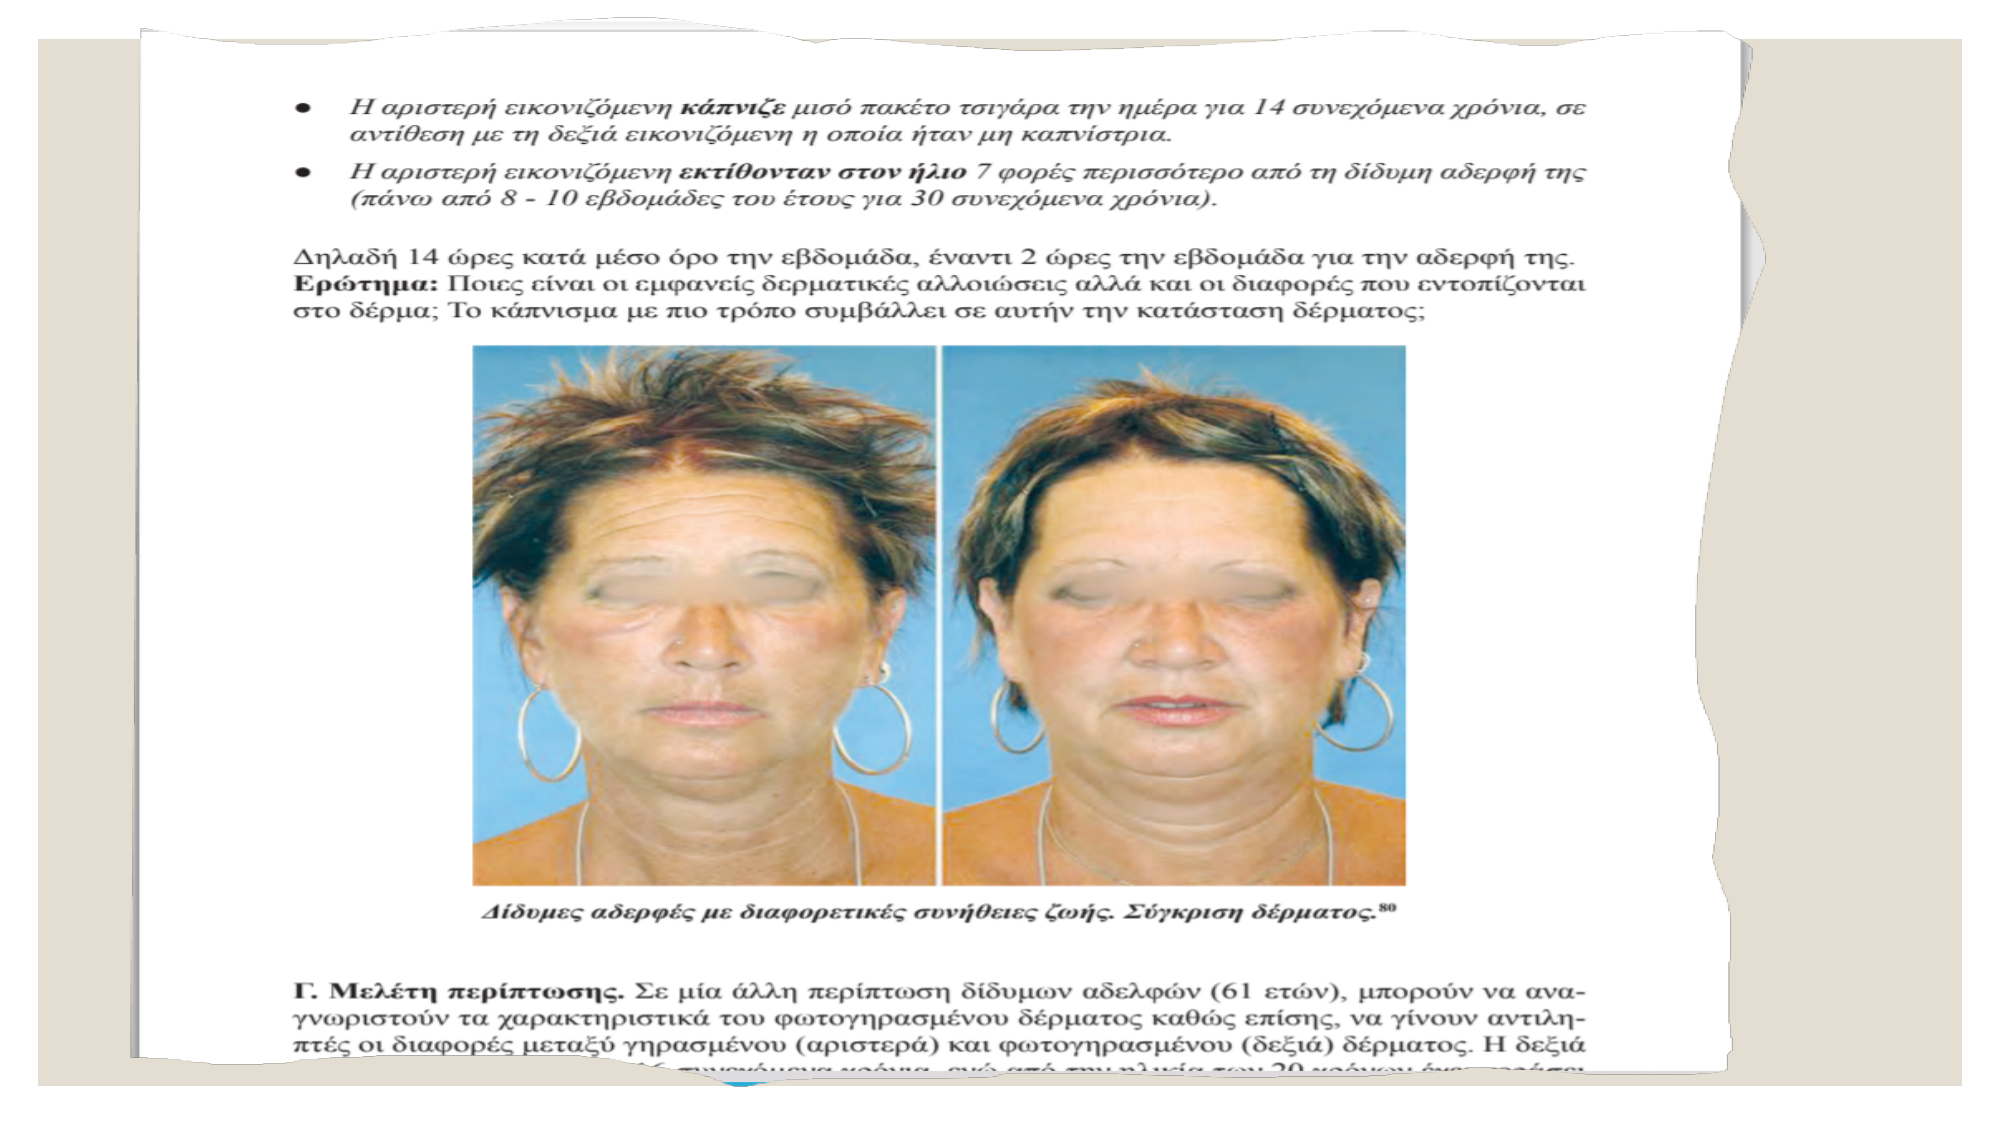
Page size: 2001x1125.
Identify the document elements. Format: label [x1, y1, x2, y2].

picture [123, 12, 1774, 1091]
